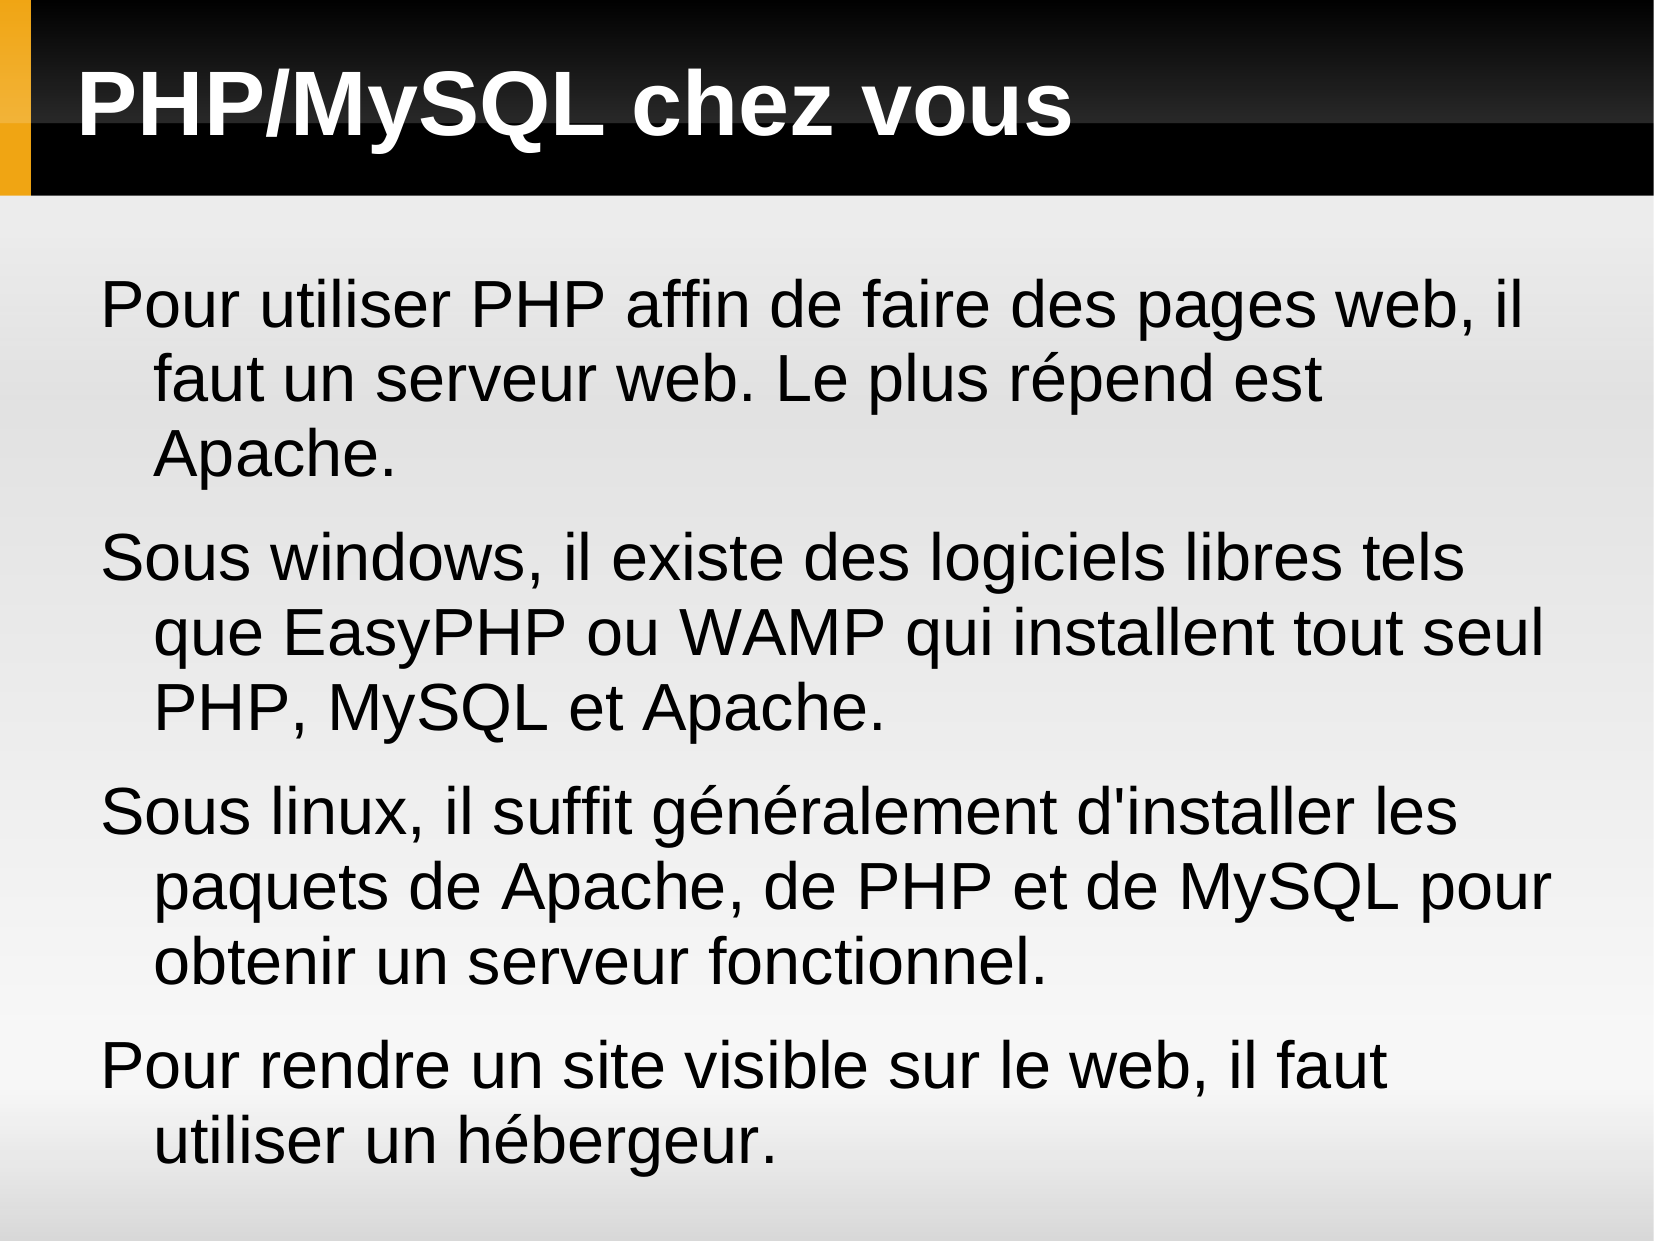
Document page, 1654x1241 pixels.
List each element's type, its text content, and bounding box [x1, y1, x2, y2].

picture [0, 0, 1654, 1241]
title PHP/MySQL chez vous [76, 7, 1565, 200]
list Pour utiliser PHP affin de faire des pages web, il faut un serveur web. Le plus répend est Apache. Sous windows, il existe des logiciels libres tels que EasyPHP ou WAMP qui installent tout seul PHP, MySQL et Apache. Sous linux, il suffit généralement d'installer les paquets de Apache, de PHP et de MySQL pour obtenir un serveur fonctionnel. Pour rendre un site visible sur le web, il faut utiliser un hébergeur. [82, 266, 1571, 1178]
